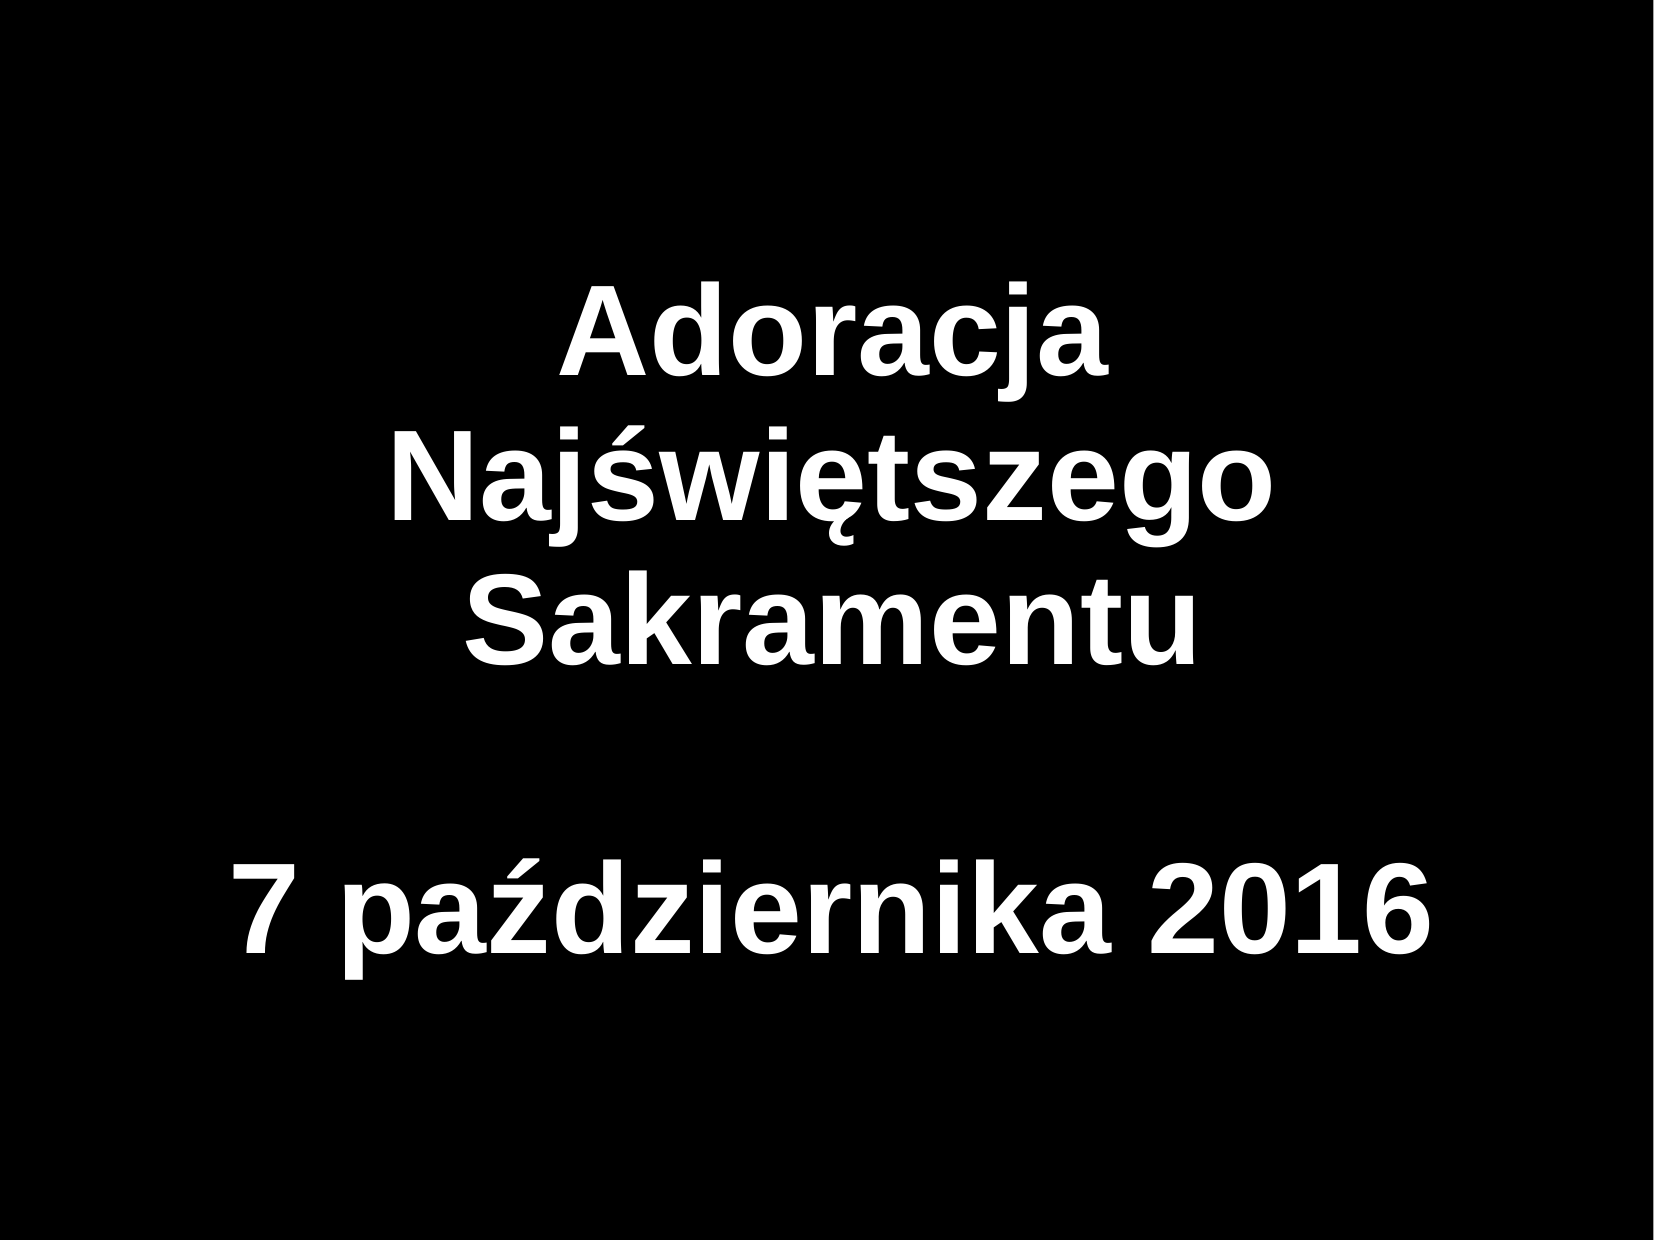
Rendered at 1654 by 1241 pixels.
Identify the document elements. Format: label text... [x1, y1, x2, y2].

subtitle Adoracja Najświętszego Sakramentu 7 października 2016 [47, 47, 1619, 1193]
